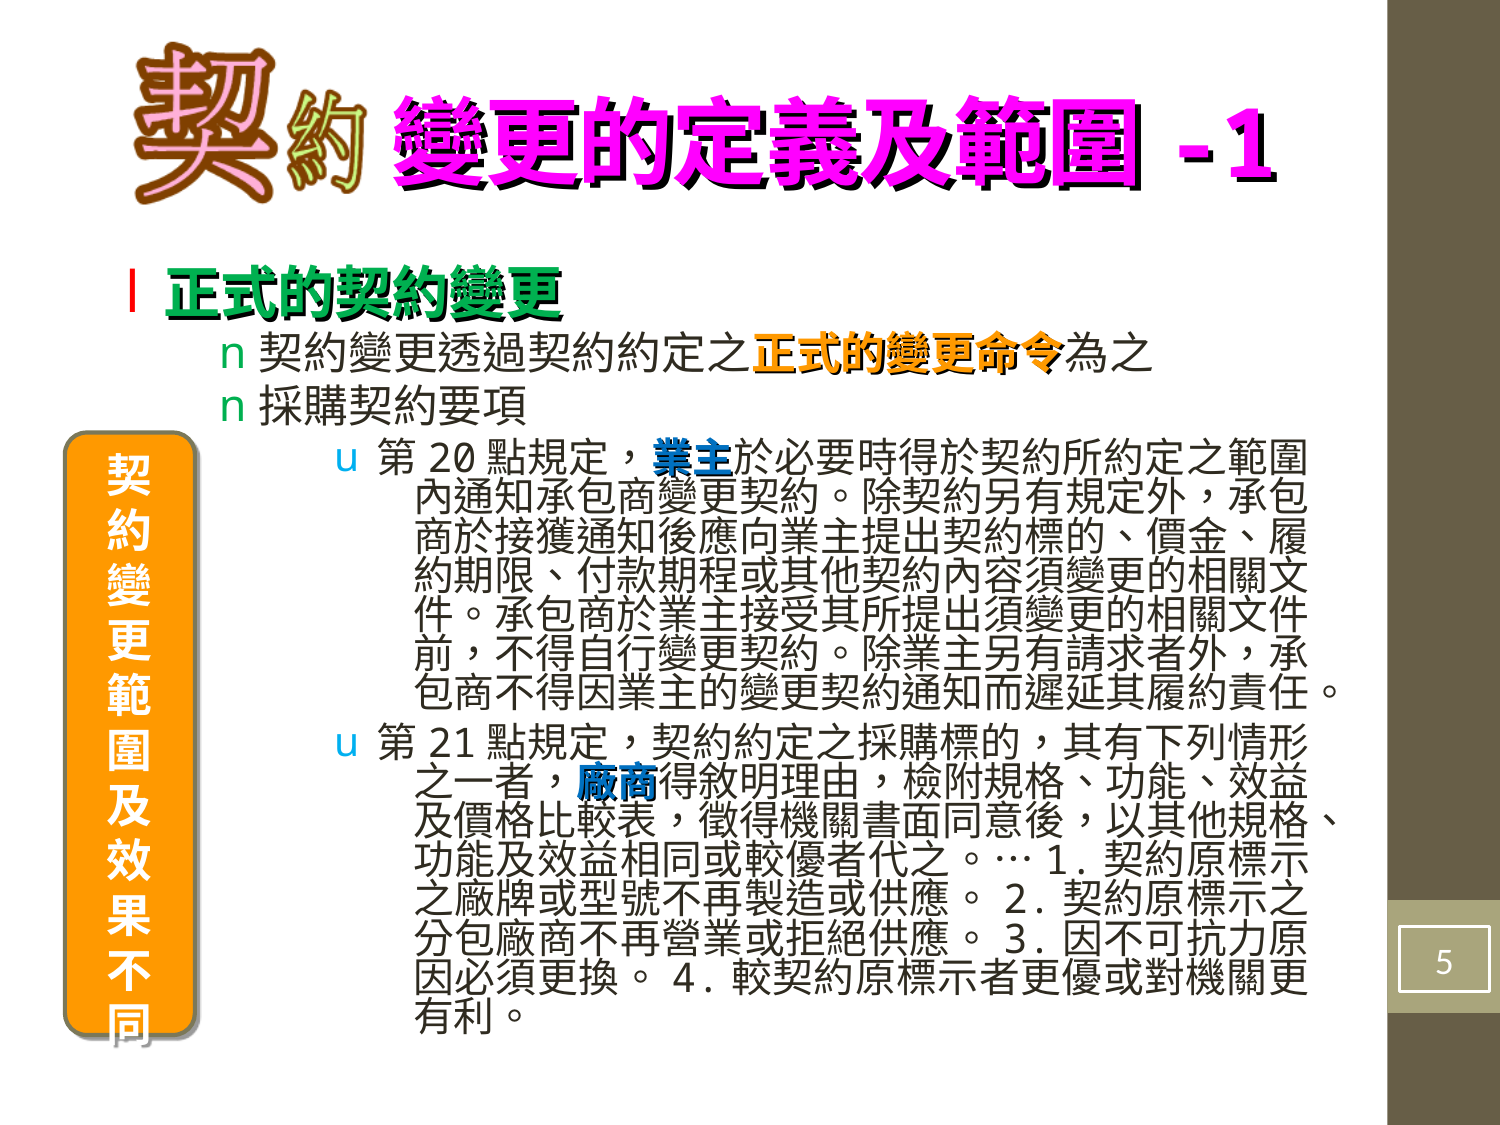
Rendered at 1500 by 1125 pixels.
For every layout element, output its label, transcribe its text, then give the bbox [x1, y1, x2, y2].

picture [112, 34, 380, 210]
text_box 契約變更範圍及效果不同 [115, 1009, 143, 1035]
title 變更的定義及範圍-1 [75, 45, 1326, 233]
text_box 5 [1399, 926, 1490, 992]
list 正式的契約變更 契約變更透過契約約定之正式的變更命令為之 採購契約要項 第20點規定，業主於必要時得於契約所約定之範圍內通知承包商變更契約。除契約另有規定外，承包商於接獲通知後應向業主提出契約標的、價金、履約期限、付款期程或其他契約內容須變更的相關文件。承包商於業主接受其所提出須變更的相關文件前，不得自行變更契約。除業主另有請求者外，承包商不得因業主的變更契約通知而遲延其履約責任。 第21點規定，契約約定之採購標的，其有下列情形之一者，廠商得敘明理由，檢附規格、功能、效益及價格比較表，徵得機關書面同意後，以其他規格、功能及效益相同或較優者代之。…1.契約原標示之廠牌或型號不再製造或供應。2.契約原標示之分包廠商不再營業或拒絕供應。3.因不可抗力原因必須更換。4.較契約原標示者更優或對機關更有利。 [75, 262, 1326, 1083]
text_box 契約變更範圍及效果不同 [64, 432, 195, 1036]
